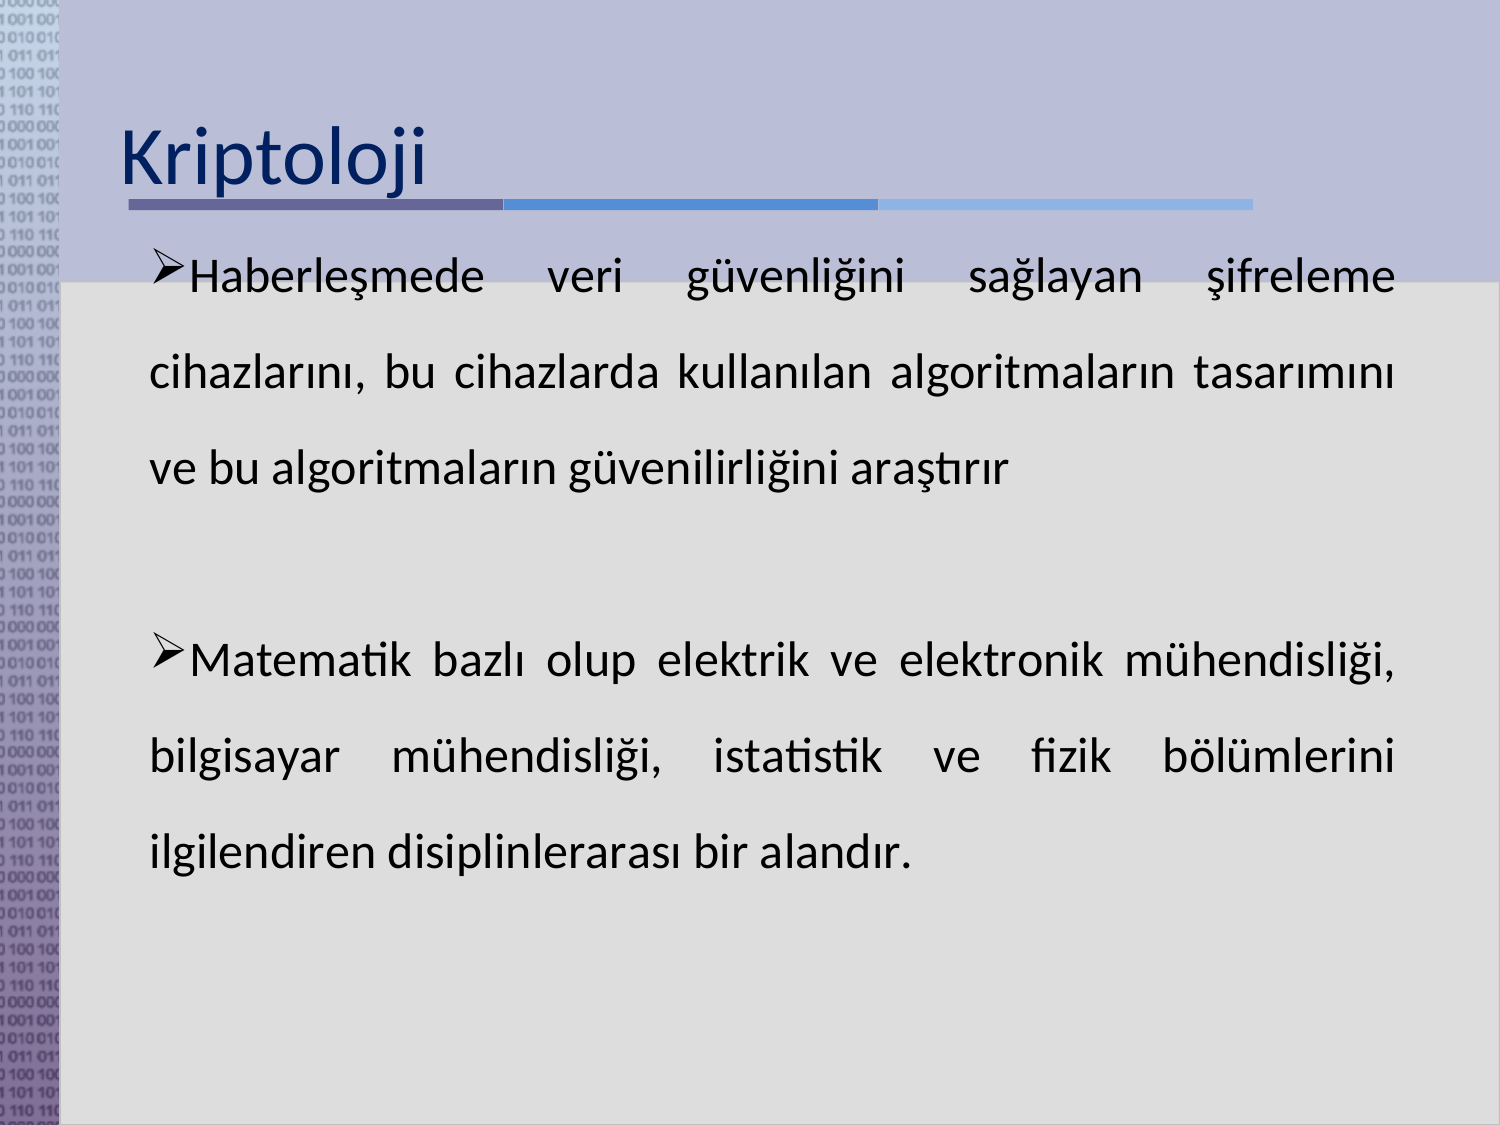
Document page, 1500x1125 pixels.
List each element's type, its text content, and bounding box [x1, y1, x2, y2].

text_box [128, 199, 134, 211]
picture [0, 0, 60, 1125]
text_box Haberleşmede veri güvenliğini sağlayan şifreleme cihazlarını, bu cihazlarda kullanılan algoritmaların tasarımını ve bu algoritmaların güvenilirliğini araştırır Matematik bazlı olup elektrik ve elektronik mühendisliği, bilgisayar mühendisliği, istatistik ve fizik bölümlerini ilgilendiren disiplinlerarası bir alandır. [134, 198, 1413, 1078]
text_box Kriptoloji [105, 93, 1176, 210]
